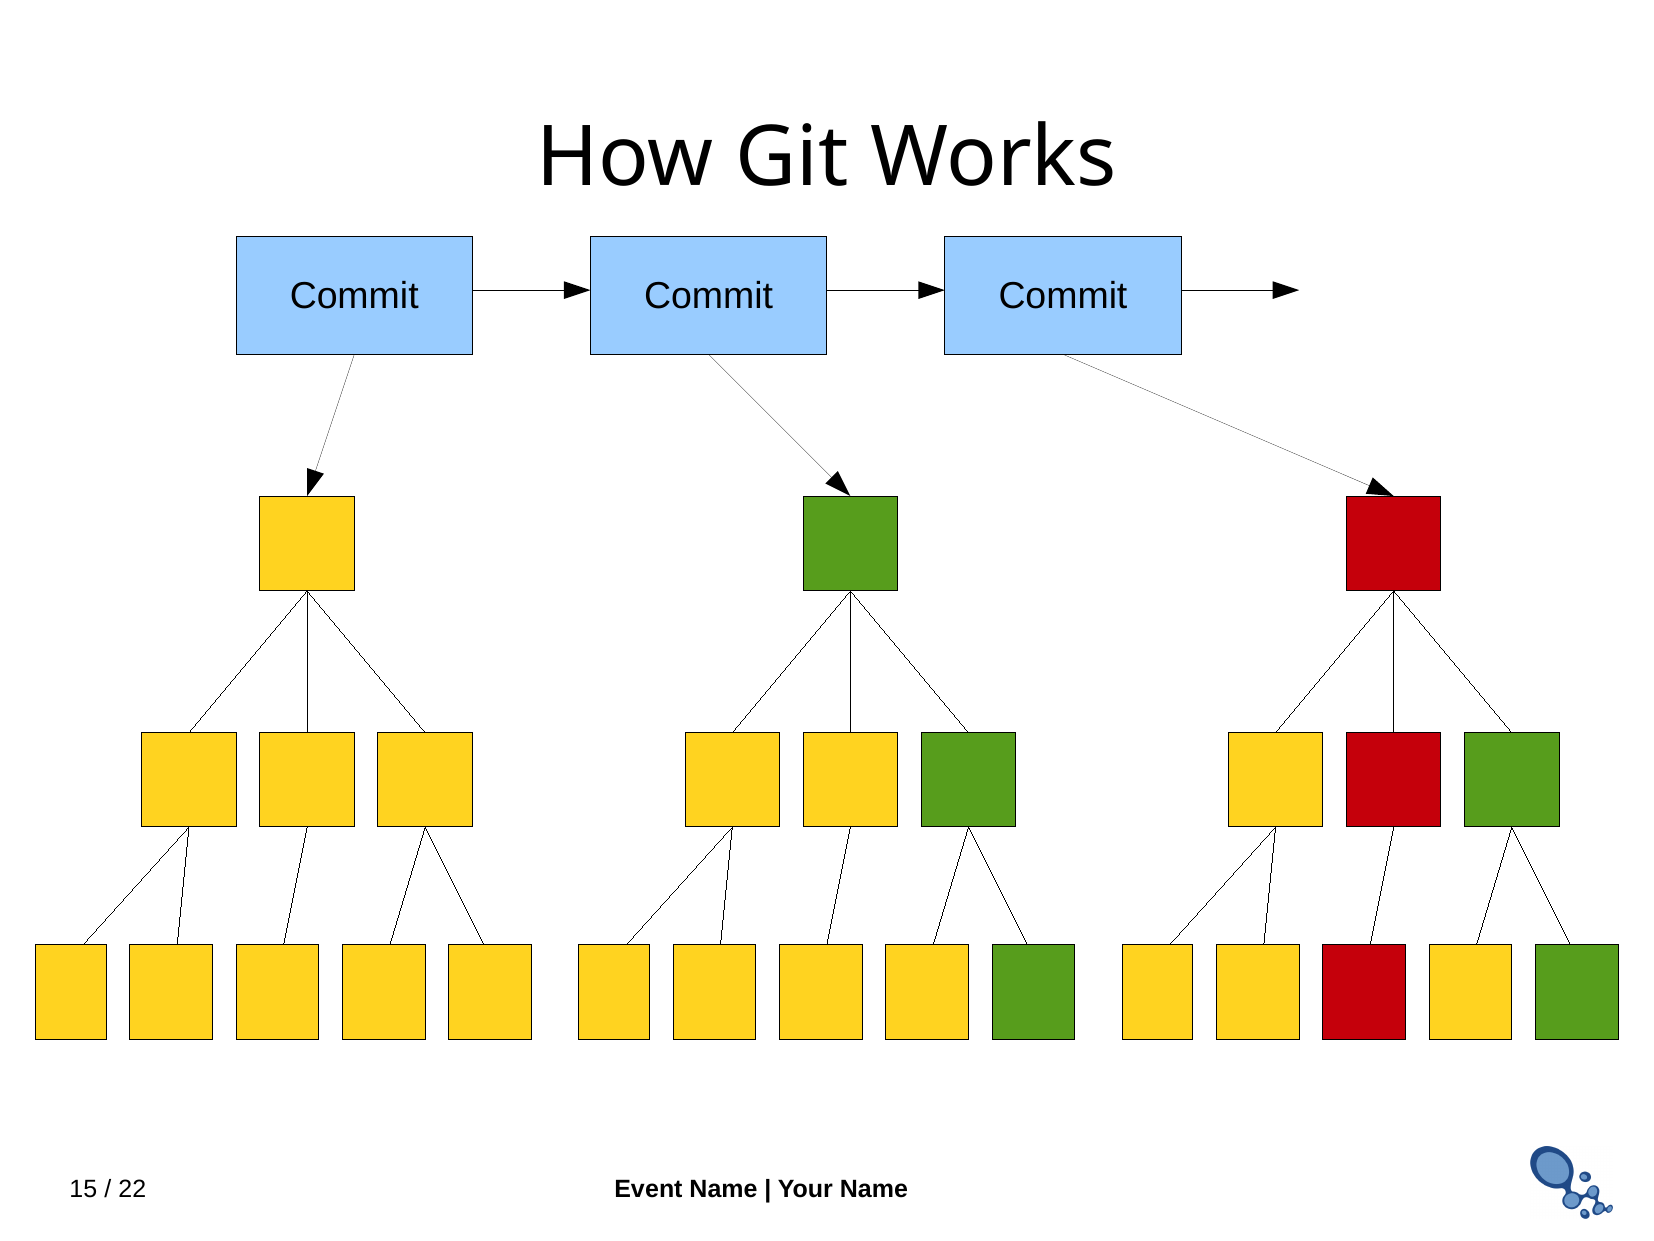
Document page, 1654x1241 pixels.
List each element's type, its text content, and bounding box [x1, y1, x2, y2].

text_box [885, 944, 969, 1040]
list [82, 290, 1538, 1141]
text_box [673, 944, 756, 1040]
text_box [342, 944, 426, 1040]
text_box [1429, 944, 1512, 1040]
text_box Commit [590, 236, 827, 355]
text_box [259, 732, 355, 827]
text_box [578, 944, 650, 1040]
text_box [1464, 732, 1560, 827]
picture [1530, 1146, 1613, 1219]
text_box [803, 496, 898, 591]
text_box Commit [944, 236, 1182, 355]
text_box [448, 944, 532, 1040]
text_box [1322, 944, 1406, 1040]
text_box [779, 944, 863, 1040]
text_box [1346, 496, 1441, 591]
text_box [35, 944, 107, 1040]
text_box [236, 944, 319, 1040]
title How Git Works [82, 49, 1571, 257]
text_box [921, 732, 1016, 827]
text_box [141, 732, 237, 827]
text_box [129, 944, 213, 1040]
text_box [803, 732, 898, 827]
text_box [1346, 732, 1441, 827]
text_box [992, 944, 1075, 1040]
text_box [1228, 732, 1323, 827]
text_box [1216, 944, 1300, 1040]
text_box [259, 496, 355, 591]
text_box [685, 732, 780, 827]
text_box [1122, 944, 1193, 1040]
text_box [377, 732, 473, 827]
text_box Commit [236, 236, 473, 355]
text_box [1535, 944, 1619, 1040]
